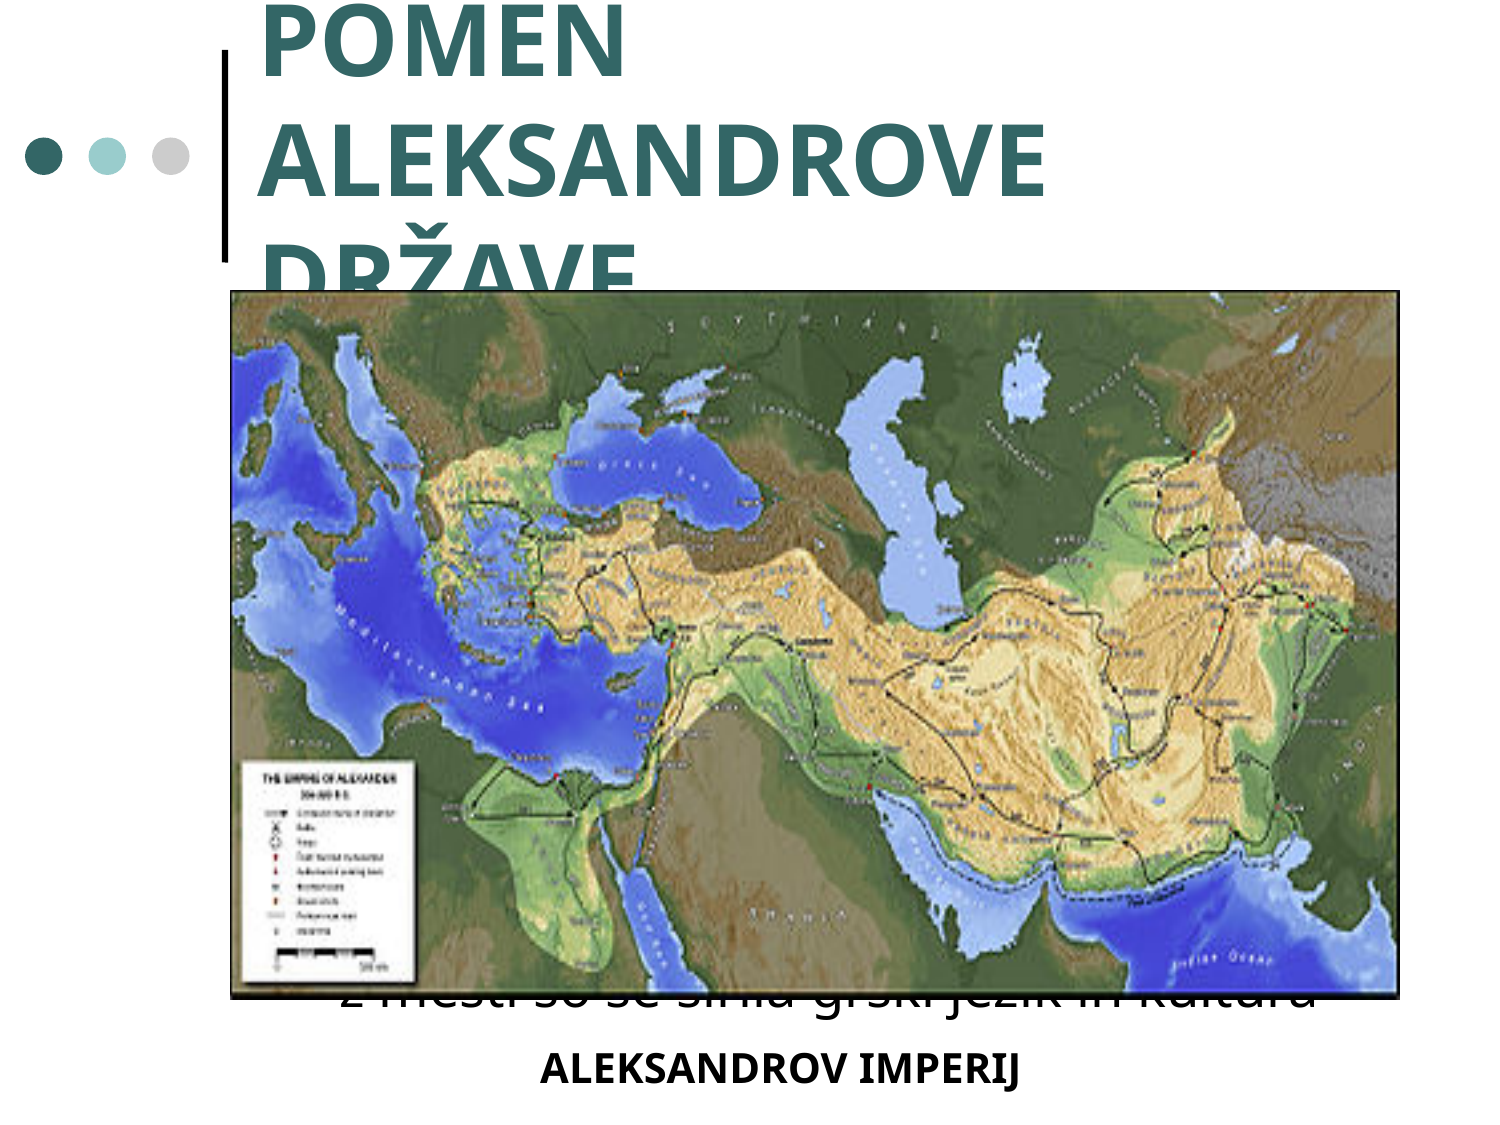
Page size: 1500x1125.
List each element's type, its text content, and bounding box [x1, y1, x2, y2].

text_box ALEKSANDROV IMPERIJ [525, 1034, 1046, 1100]
list spremenila svet v veliko stvareh ustanovil je 17 mest z imenom Aleksandrija nudila je velike možnosti za razvoj trgovine z mesti so se širila grški jezik in kultura [253, 361, 1404, 1037]
title POMEN ALEKSANDROVE DRŽAVE [242, 31, 1393, 282]
picture [230, 290, 1400, 1000]
